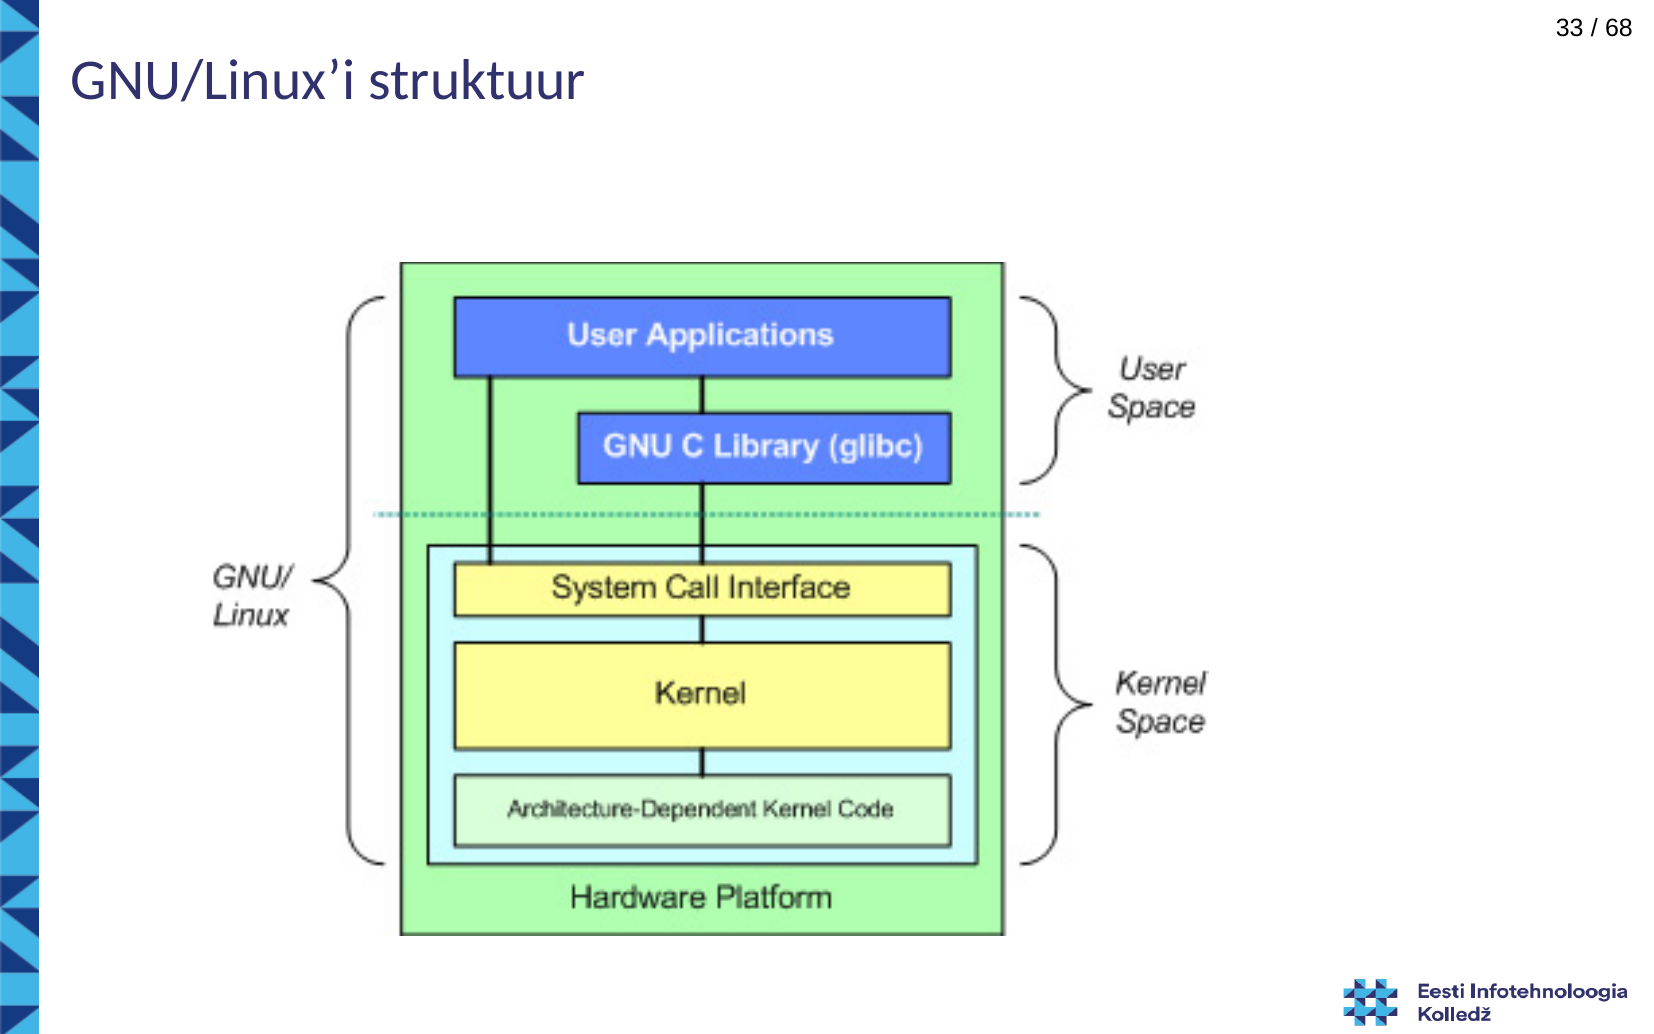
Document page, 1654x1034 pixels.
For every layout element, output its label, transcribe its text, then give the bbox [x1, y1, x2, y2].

picture [212, 262, 1209, 936]
title GNU/Linux’i struktuur [70, 41, 1630, 130]
